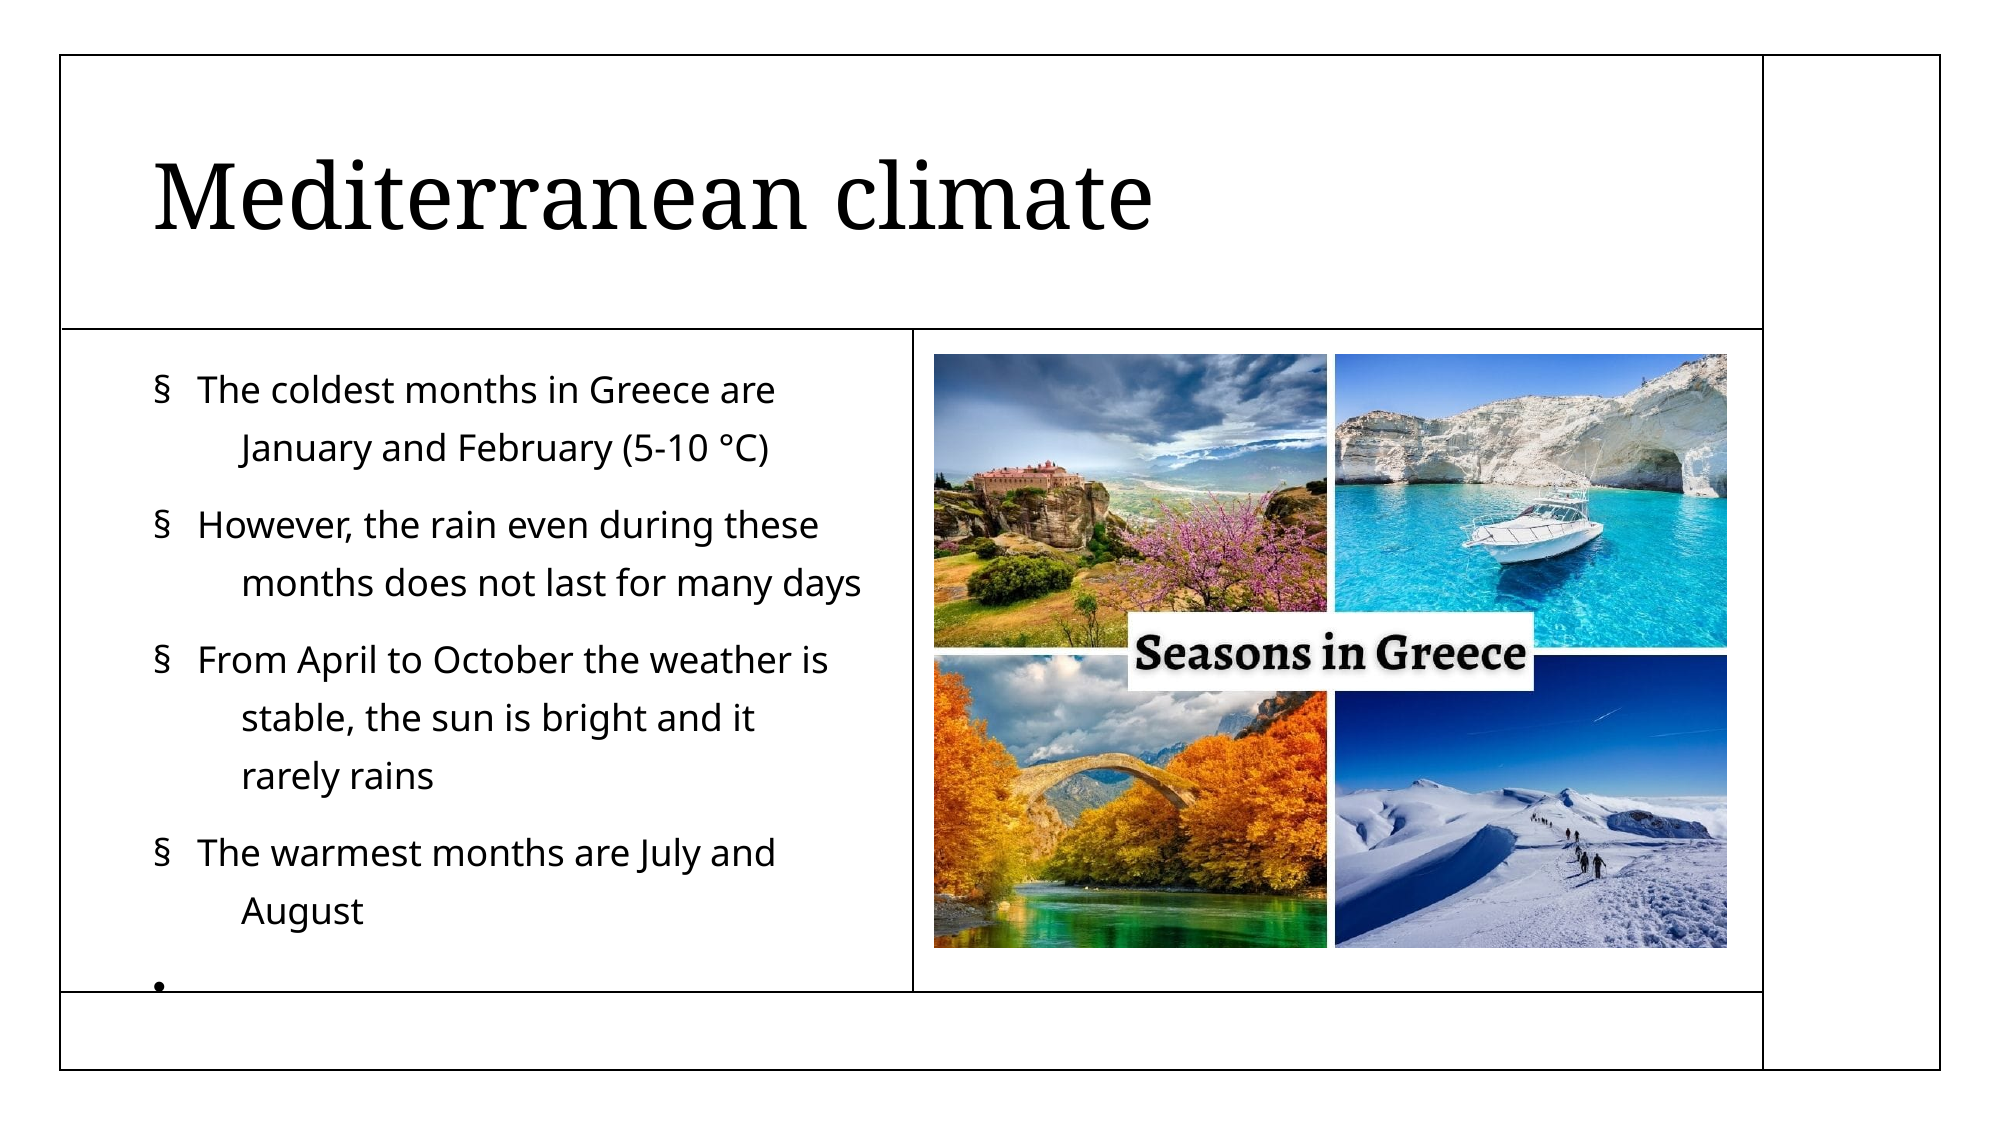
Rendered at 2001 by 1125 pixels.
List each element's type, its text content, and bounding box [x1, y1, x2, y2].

picture [934, 354, 1727, 948]
title Mediterranean climate [138, 90, 1727, 309]
list The coldest months in Greece are January and February (5-10 °C) However, the rain even during these months does not last for many days From April to October the weather is stable, the sun is bright and it rarely rains The warmest months are July and August [138, 345, 878, 957]
